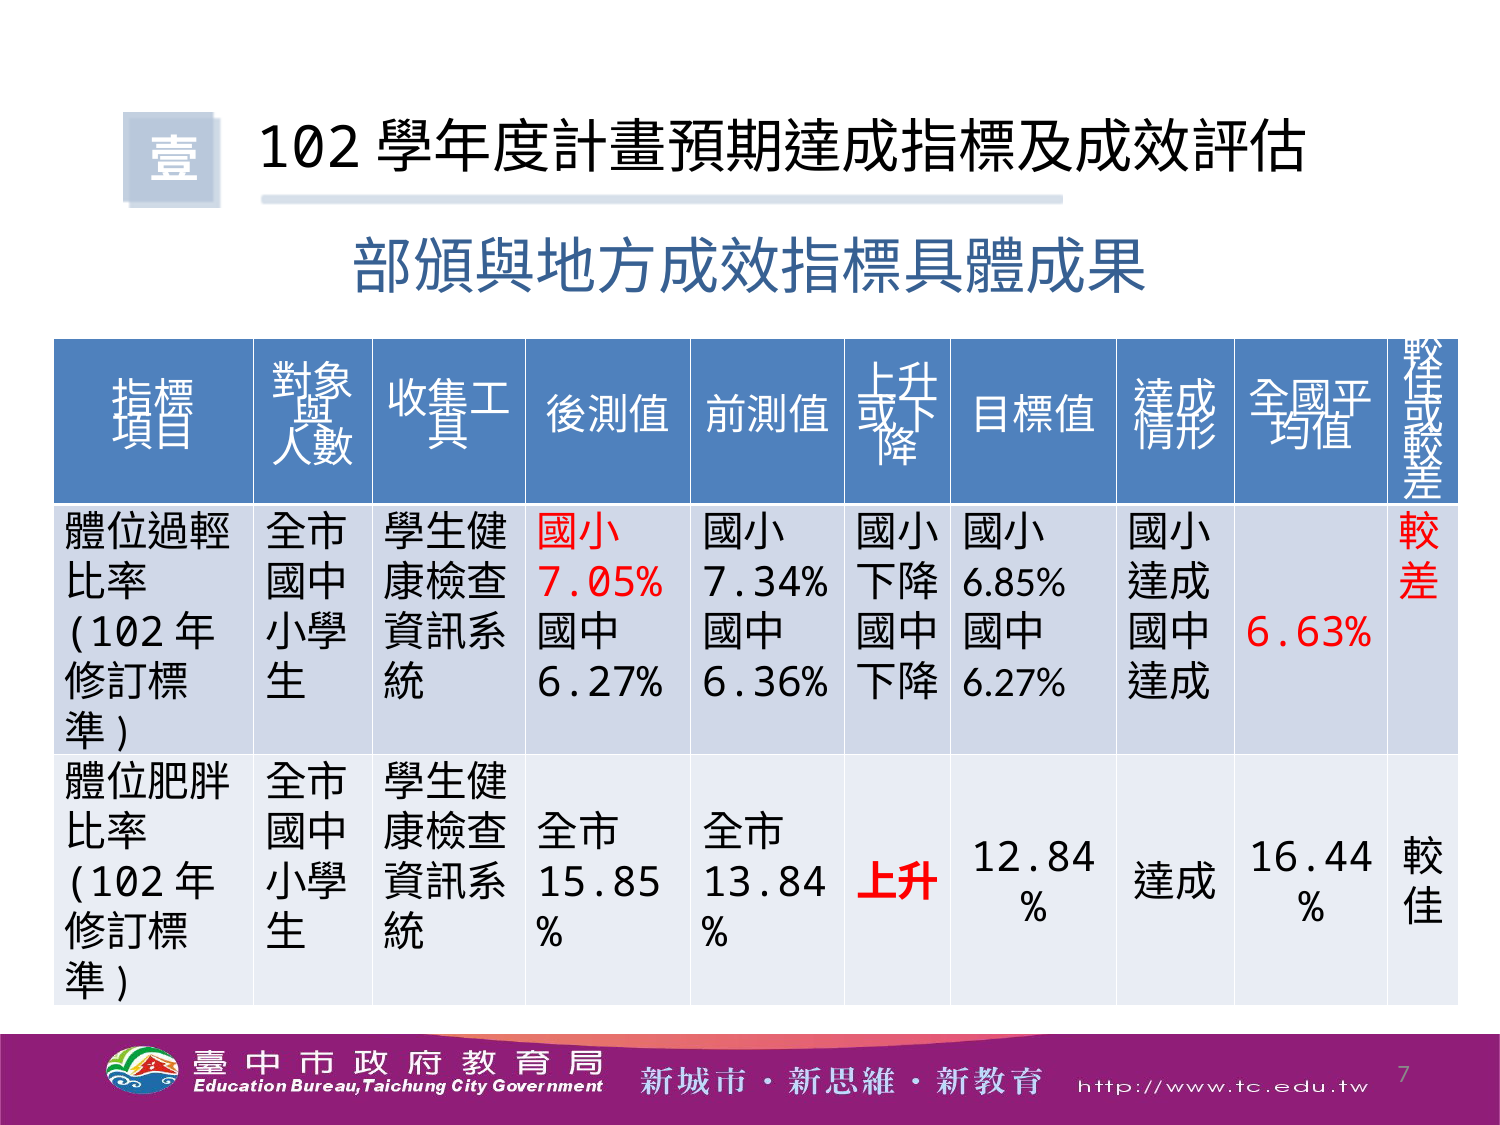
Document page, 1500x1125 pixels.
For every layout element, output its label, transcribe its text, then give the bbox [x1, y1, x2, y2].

table_header 收集工具 [373, 339, 525, 503]
table_cell 國小 7.34% 國中6.36% [691, 506, 844, 754]
table_cell 12.84% [951, 755, 1116, 1005]
table_header 全國平均值 [1235, 339, 1387, 503]
table_cell 學生健康檢查資訊系統 [373, 506, 525, 754]
table_cell 全市國中小學生 [254, 755, 372, 1005]
list 部頒與地方成效指標具體成果 [0, 220, 1500, 998]
table_cell 較差 [1388, 506, 1458, 754]
table_header 達成情形 [1117, 339, 1234, 503]
table_cell 體位肥胖比率(102年修訂標準) [54, 755, 253, 1005]
table_header 後測值 [526, 339, 690, 503]
table_cell 體位過輕比率(102年修訂標準) [54, 506, 253, 754]
text_box 102學年度計畫預期達成指標及成效評估 [242, 101, 1377, 188]
table_cell 國小6.85% 國中6.27% [951, 506, 1116, 754]
table_header 指標 項目 [54, 339, 253, 503]
table_cell 全市 13.84% [691, 755, 844, 1005]
table_header 較佳或較差 [1388, 339, 1458, 503]
picture [0, 1034, 1500, 1125]
table_cell 16.44% [1235, 755, 1387, 1005]
table_header 上升或下降 [845, 339, 950, 503]
table_cell 全市 15.85% [526, 755, 690, 1005]
table_cell 全市國中小學生 [254, 506, 372, 754]
table_cell 上升 [845, 755, 950, 1005]
table_cell 國小達成 國中 達成 [1117, 506, 1234, 754]
text_box <number> [1074, 1042, 1426, 1103]
table_header 目標值 [951, 339, 1116, 503]
table_cell 國小下降 國中下降 [845, 506, 950, 754]
picture [123, 112, 1063, 208]
table_cell 學生健康檢查資訊系統 [373, 755, 525, 1005]
table_header 對象與 人數 [254, 339, 372, 503]
table_cell 6.63% [1235, 506, 1387, 754]
text_box 壹 [134, 119, 199, 196]
table_cell 較佳 [1388, 755, 1458, 1005]
table_cell 國小 7.05% 國中6.27% [526, 506, 690, 754]
table_header 前測值 [691, 339, 844, 503]
table_cell 達成 [1117, 755, 1234, 1005]
